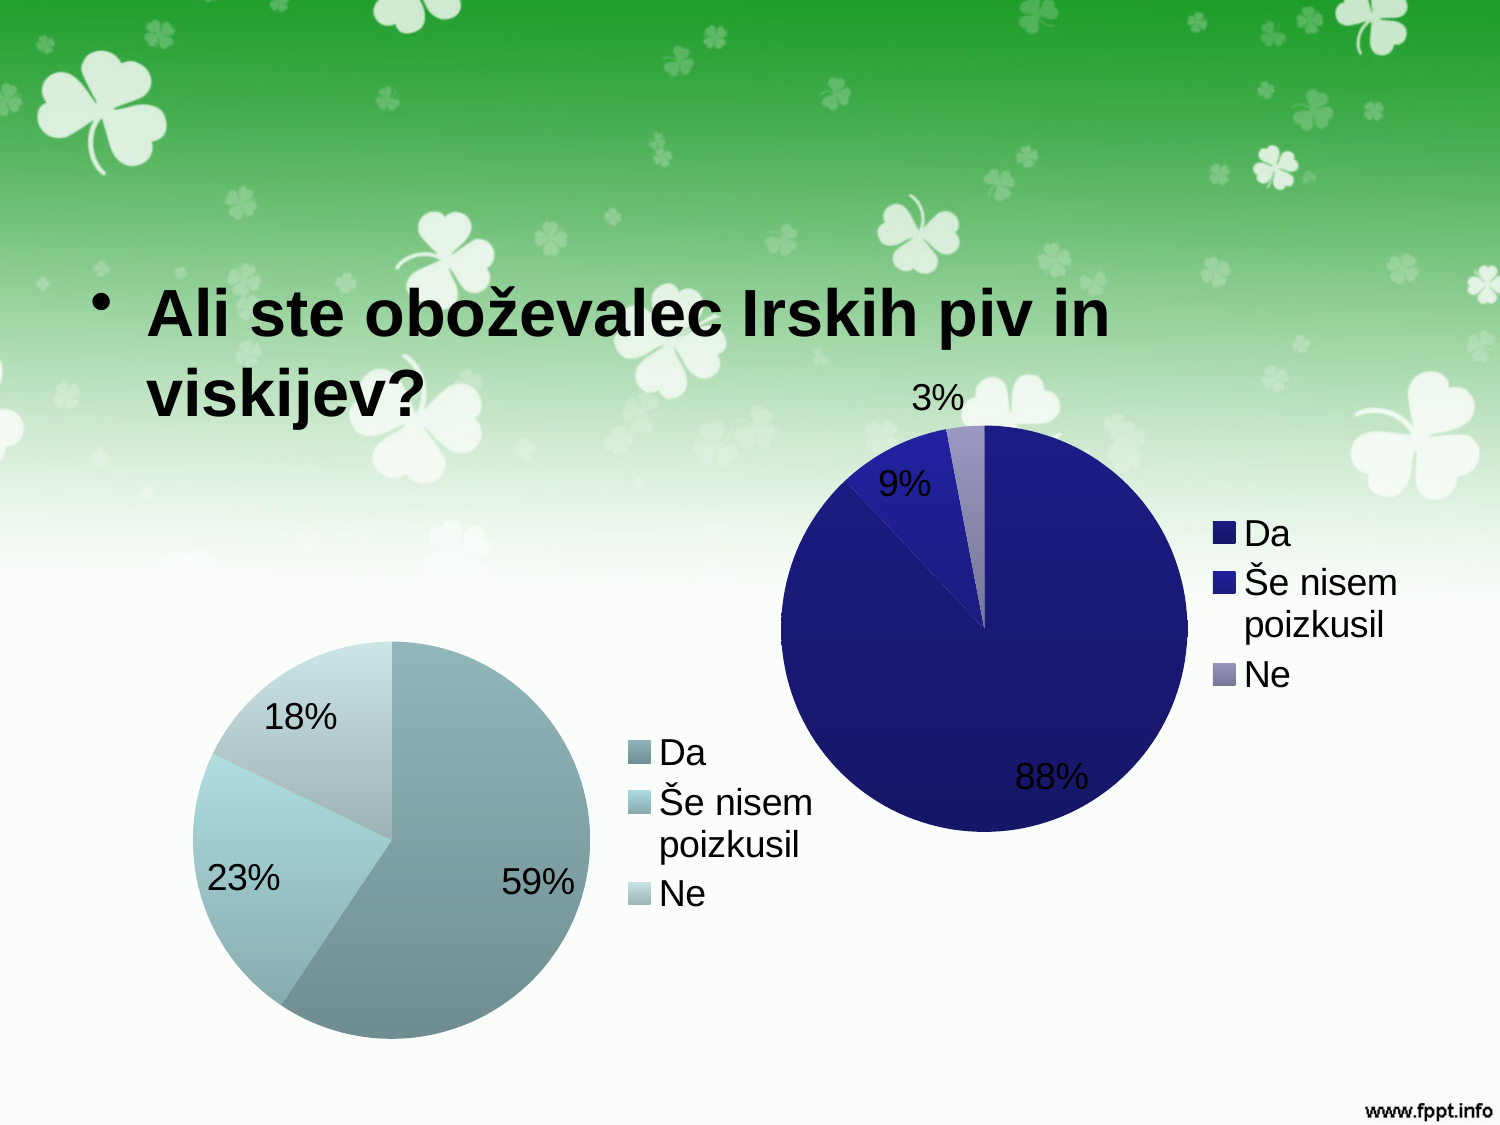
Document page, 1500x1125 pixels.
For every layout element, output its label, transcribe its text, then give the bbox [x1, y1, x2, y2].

picture [0, 0, 1500, 1125]
chart [88, 337, 1424, 1048]
list Ali ste oboževalec Irskih piv in viskijev? [75, 262, 1425, 1005]
